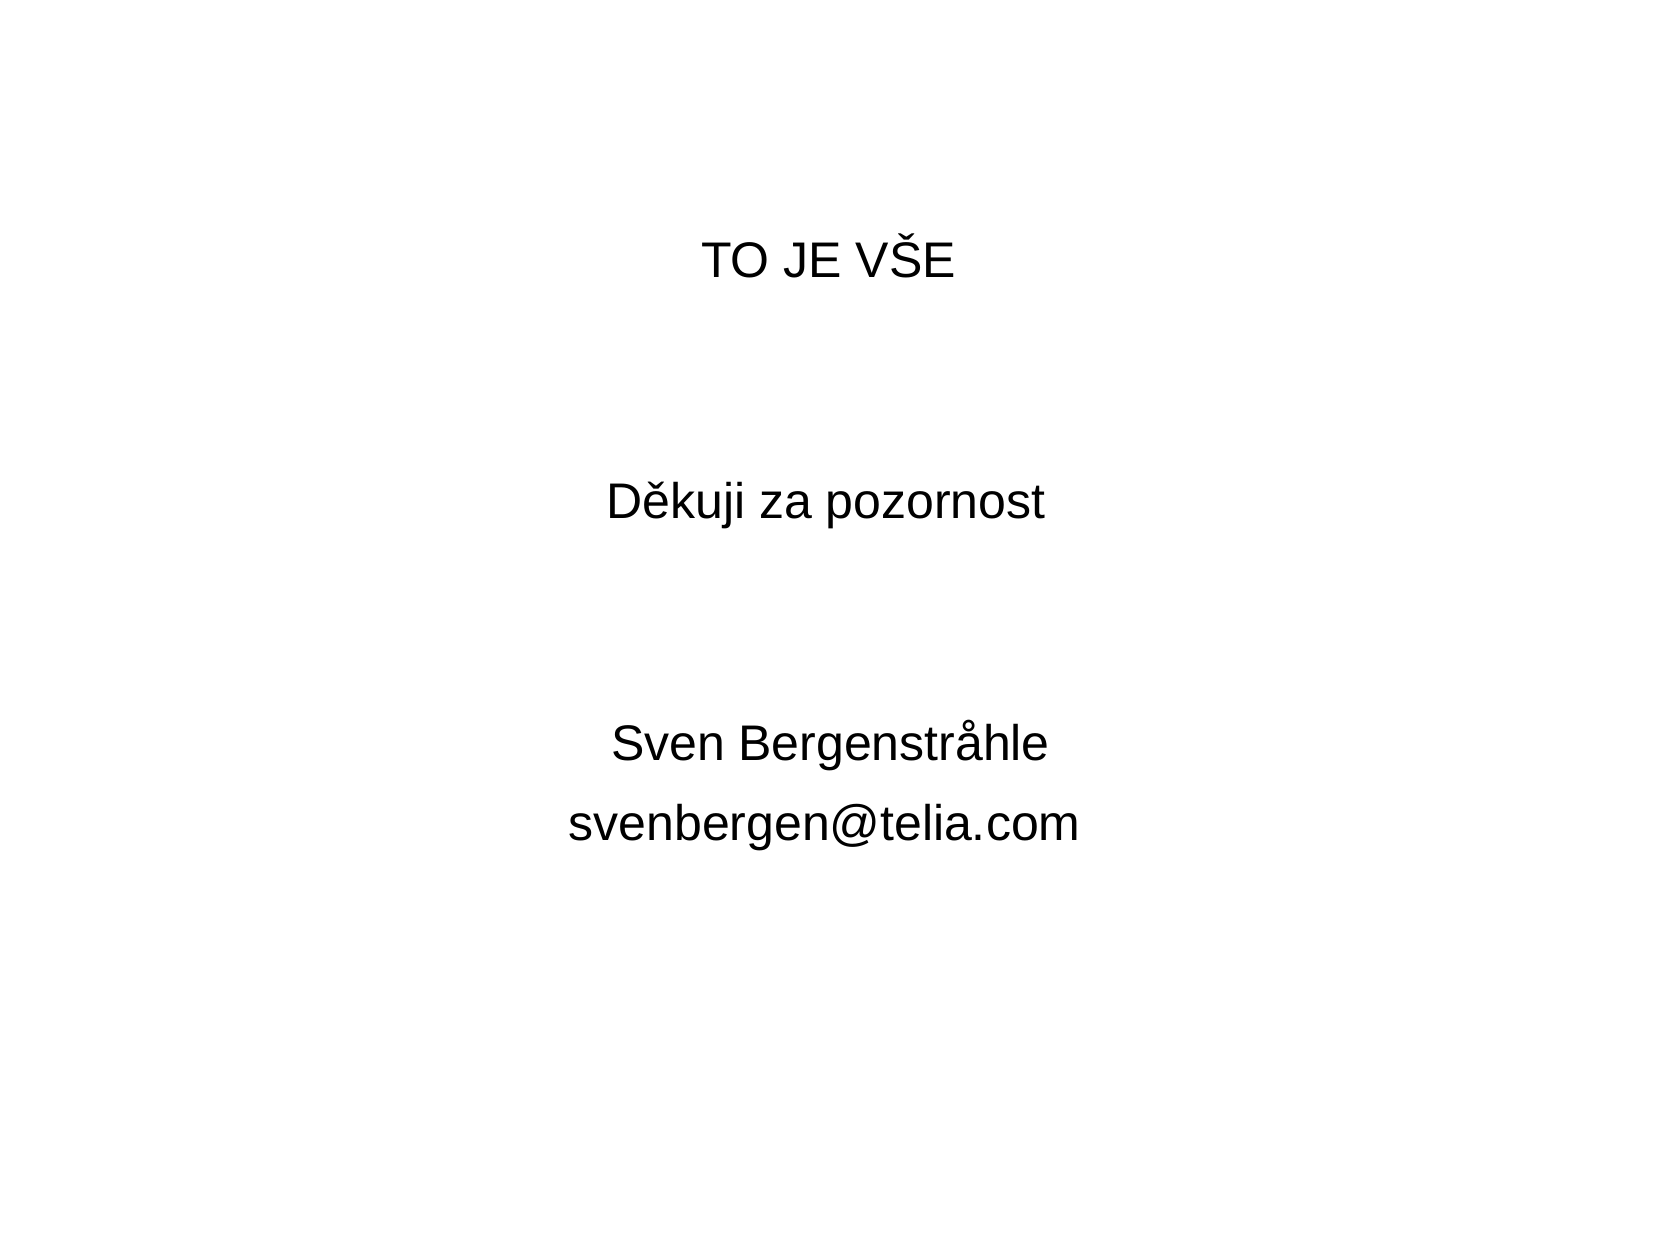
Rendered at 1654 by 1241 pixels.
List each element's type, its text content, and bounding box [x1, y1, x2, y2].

text_box TO JE VŠE Děkuji za pozornost Sven Bergenstråhle svenbergen@telia.com [236, 224, 1477, 1111]
